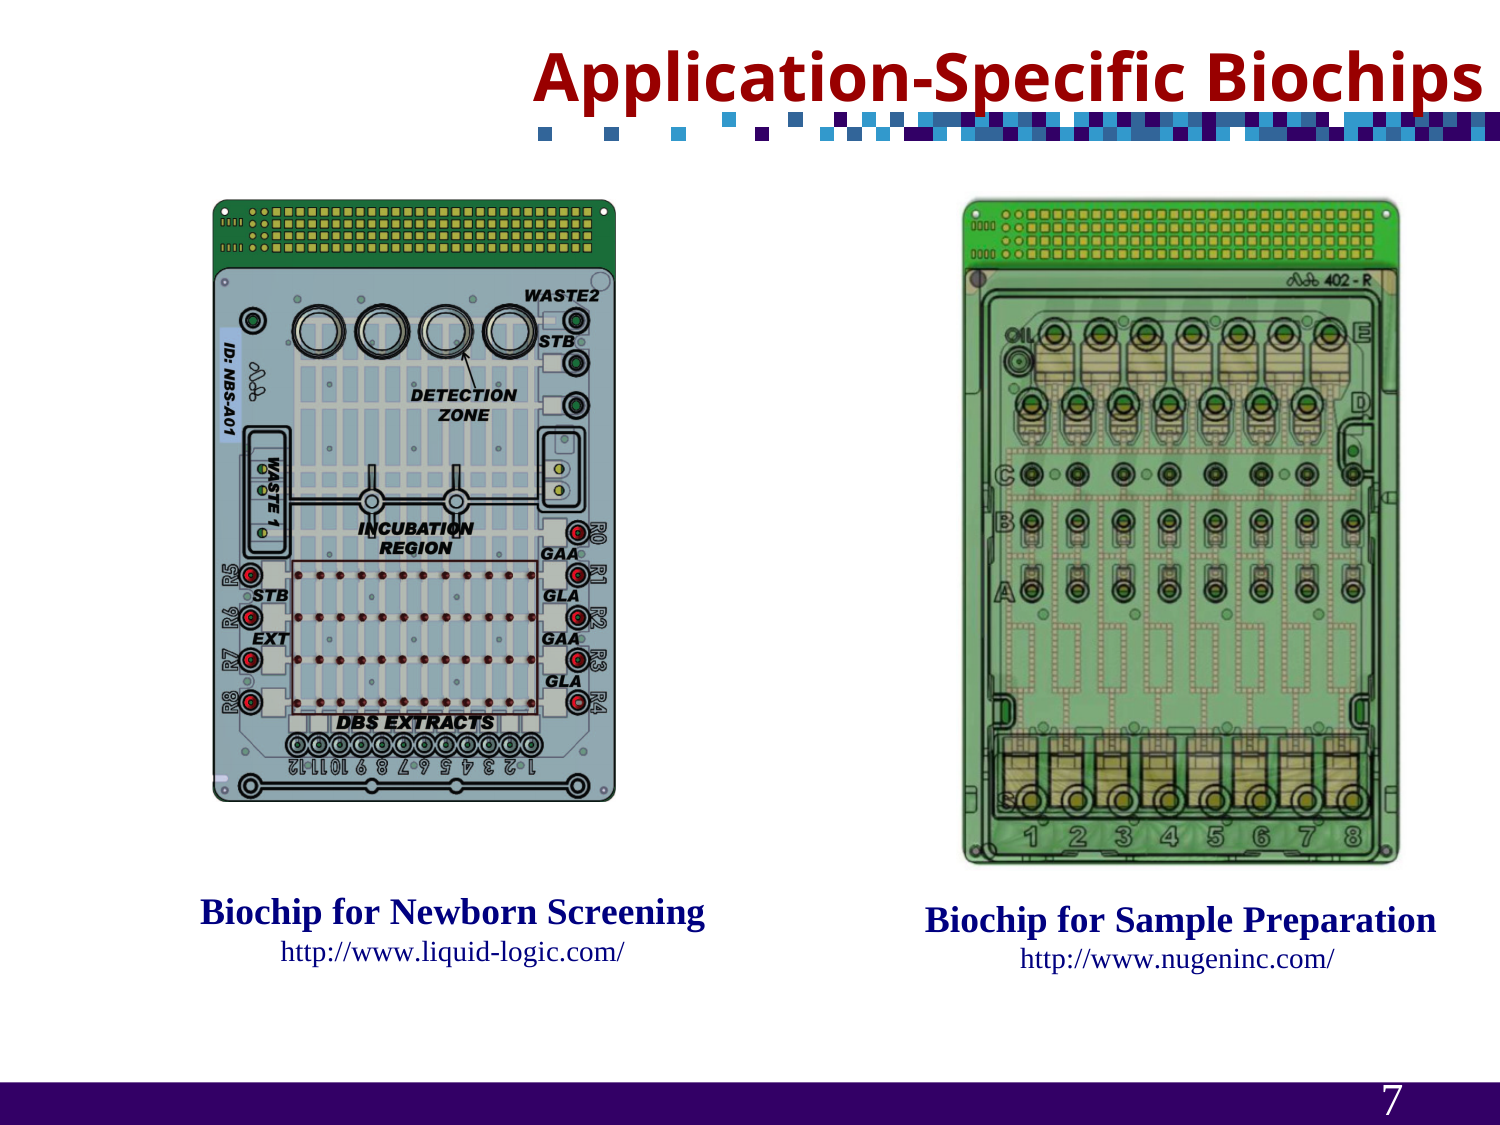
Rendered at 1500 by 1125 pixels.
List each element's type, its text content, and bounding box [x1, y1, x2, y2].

text_box Biochip for Newborn Screening http://www.liquid-logic.com/ [185, 880, 719, 976]
title Application-Specific Biochips [0, 24, 1500, 125]
text_box Biochip for Sample Preparation http://www.nugeninc.com/ [910, 887, 1450, 983]
picture [956, 191, 1407, 871]
picture [212, 199, 616, 802]
